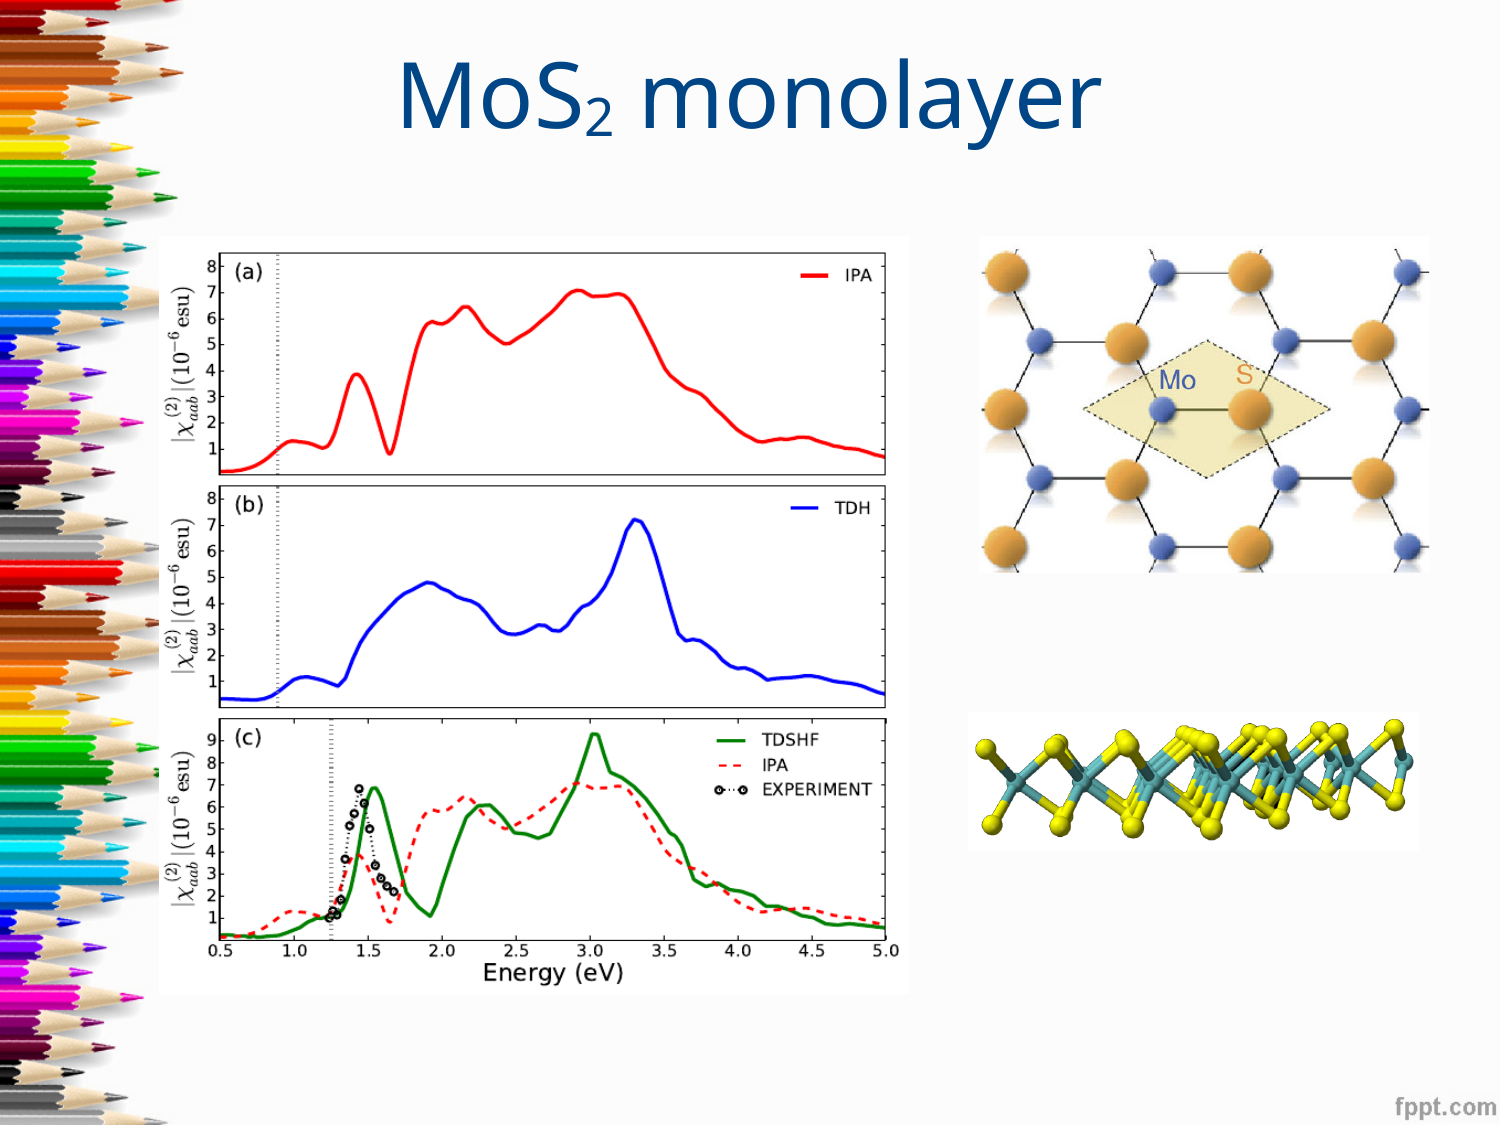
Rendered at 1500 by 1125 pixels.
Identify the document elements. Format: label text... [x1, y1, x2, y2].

picture [0, 0, 1500, 1125]
title MoS2 monolayer [75, 0, 1426, 186]
